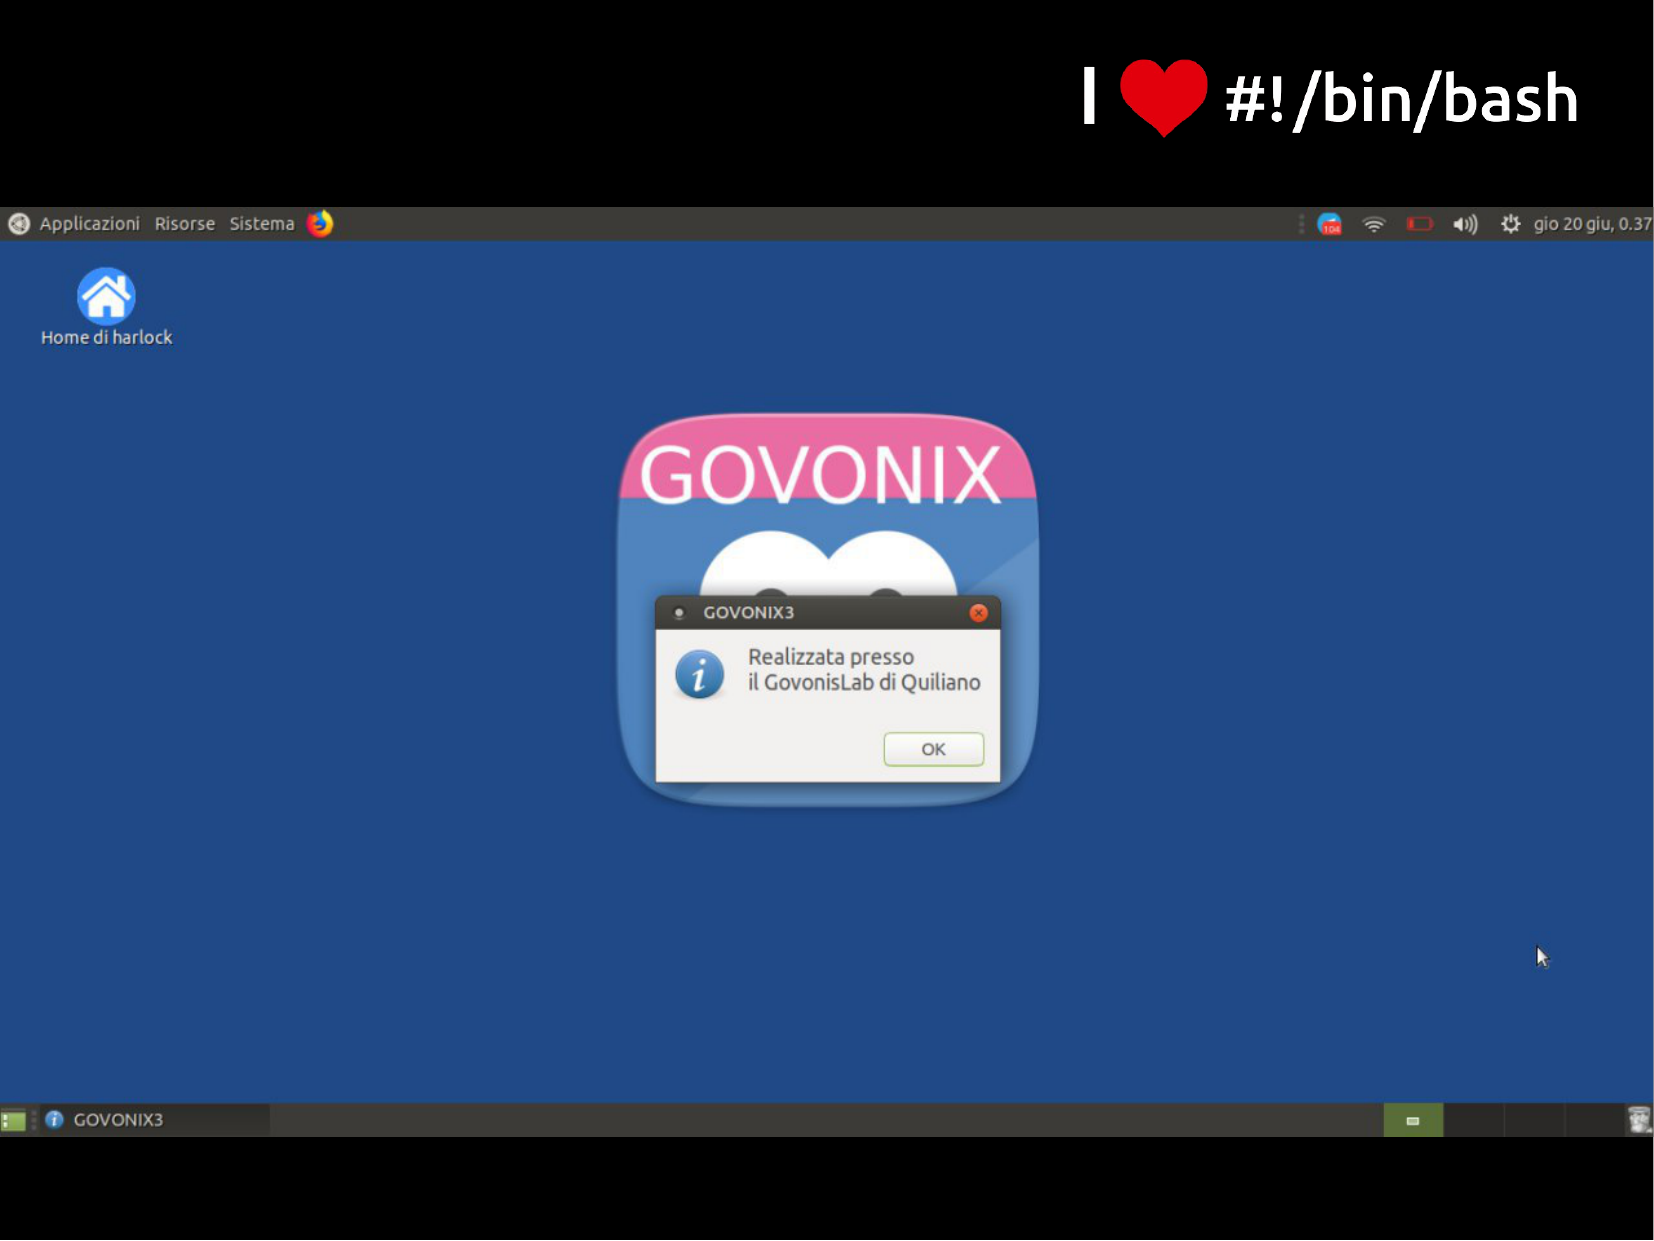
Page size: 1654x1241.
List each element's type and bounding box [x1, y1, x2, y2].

picture [0, 207, 1654, 1137]
picture [1064, 45, 1595, 154]
